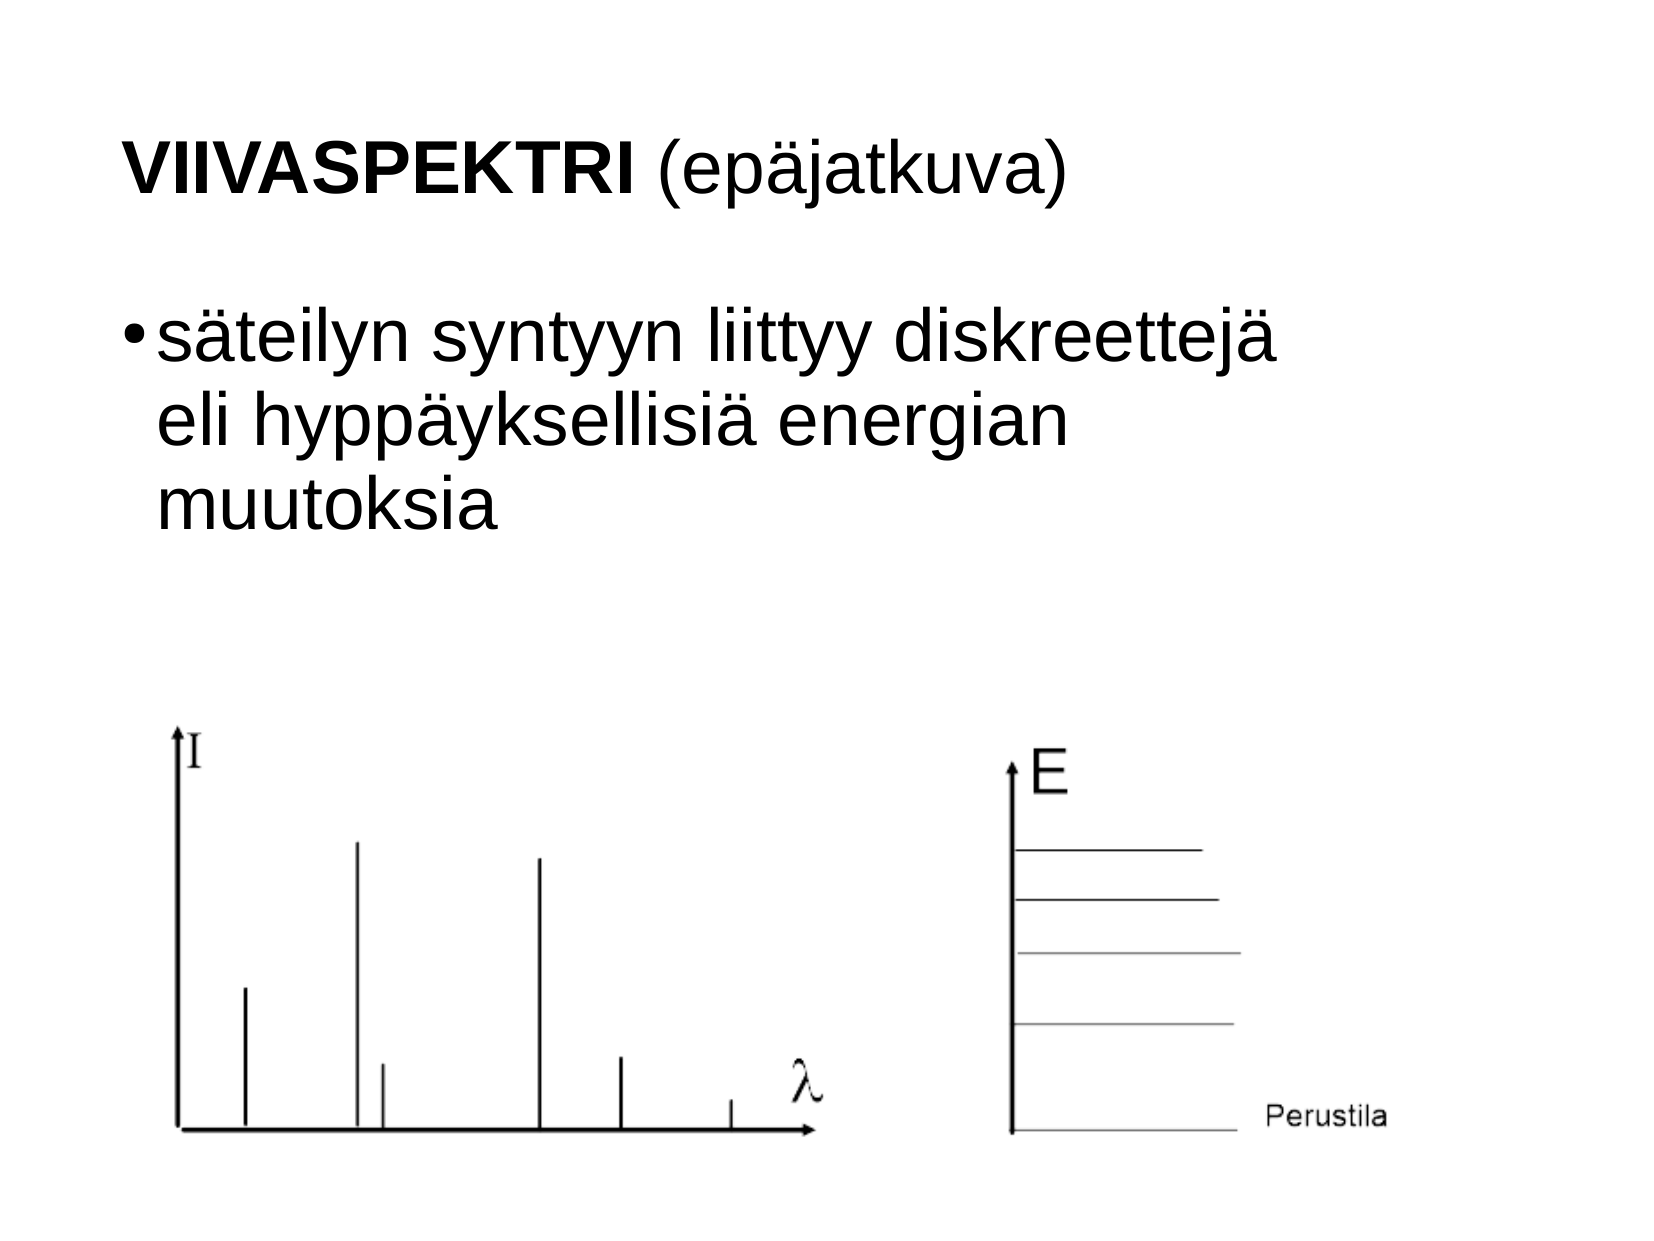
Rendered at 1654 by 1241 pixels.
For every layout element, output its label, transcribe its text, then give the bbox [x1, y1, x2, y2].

picture [106, 614, 1468, 1199]
text_box VIIVASPEKTRI (epäjatkuva) säteilyn syntyyn liittyy diskreettejä eli hyppäyksellisiä energian muutoksia [106, 118, 1376, 553]
